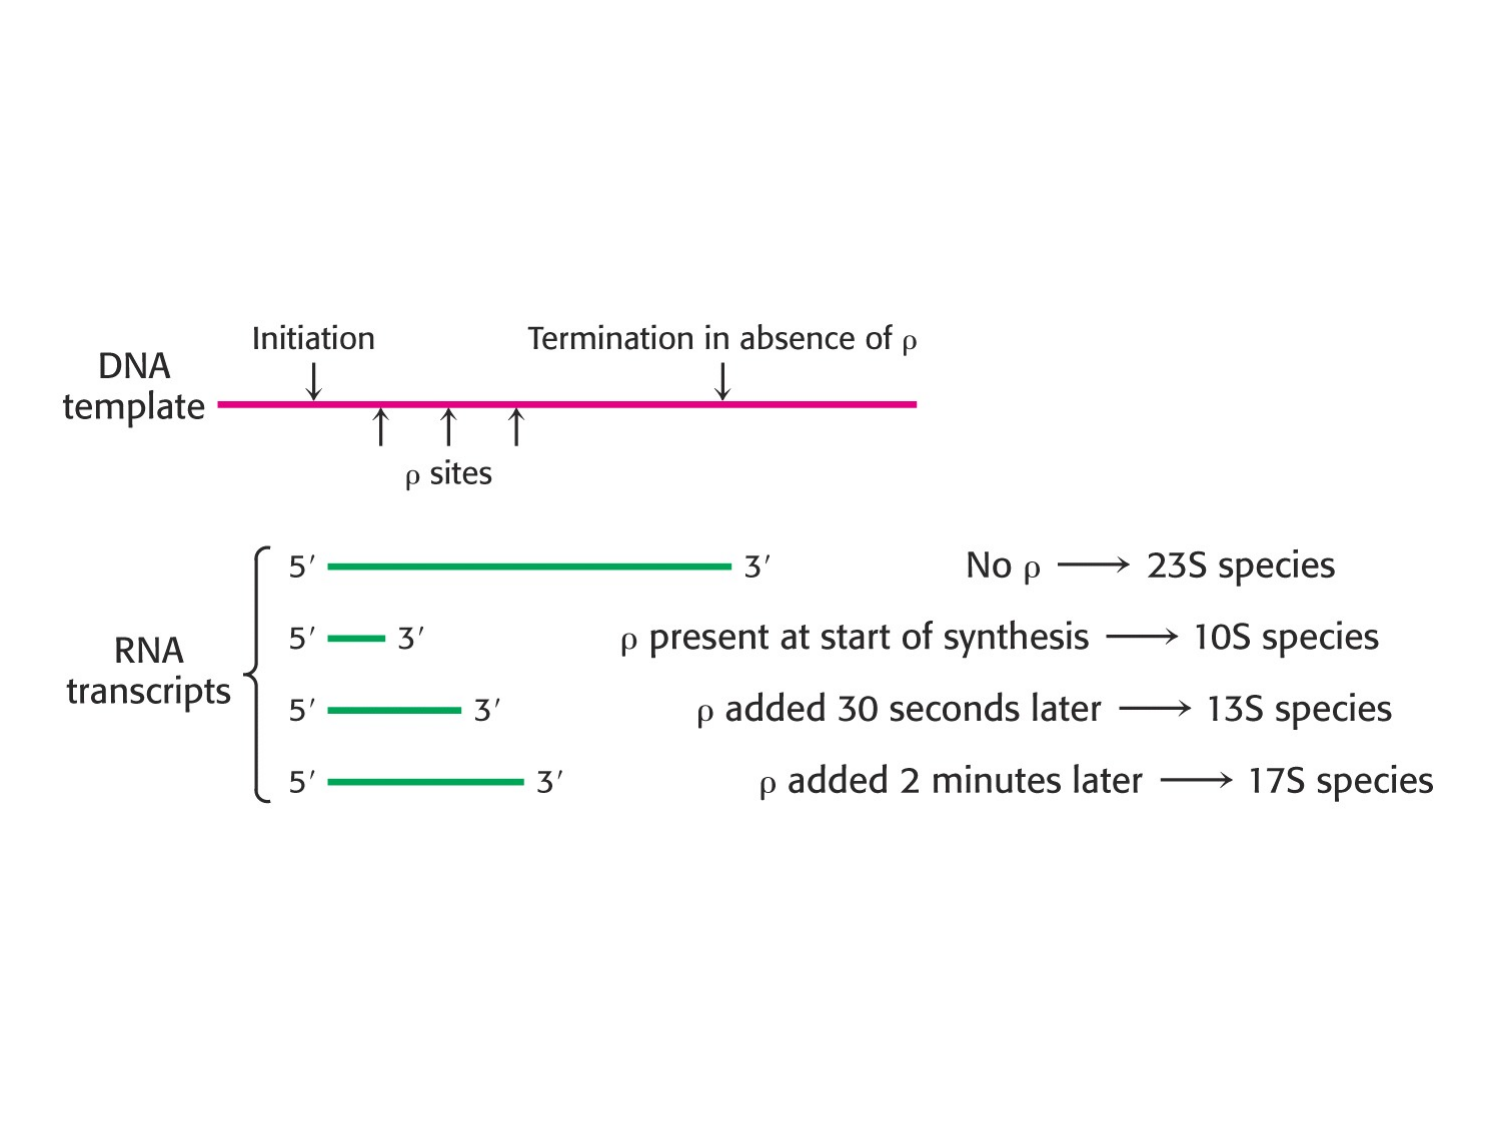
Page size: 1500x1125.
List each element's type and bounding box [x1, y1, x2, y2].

picture [49, 296, 1450, 829]
